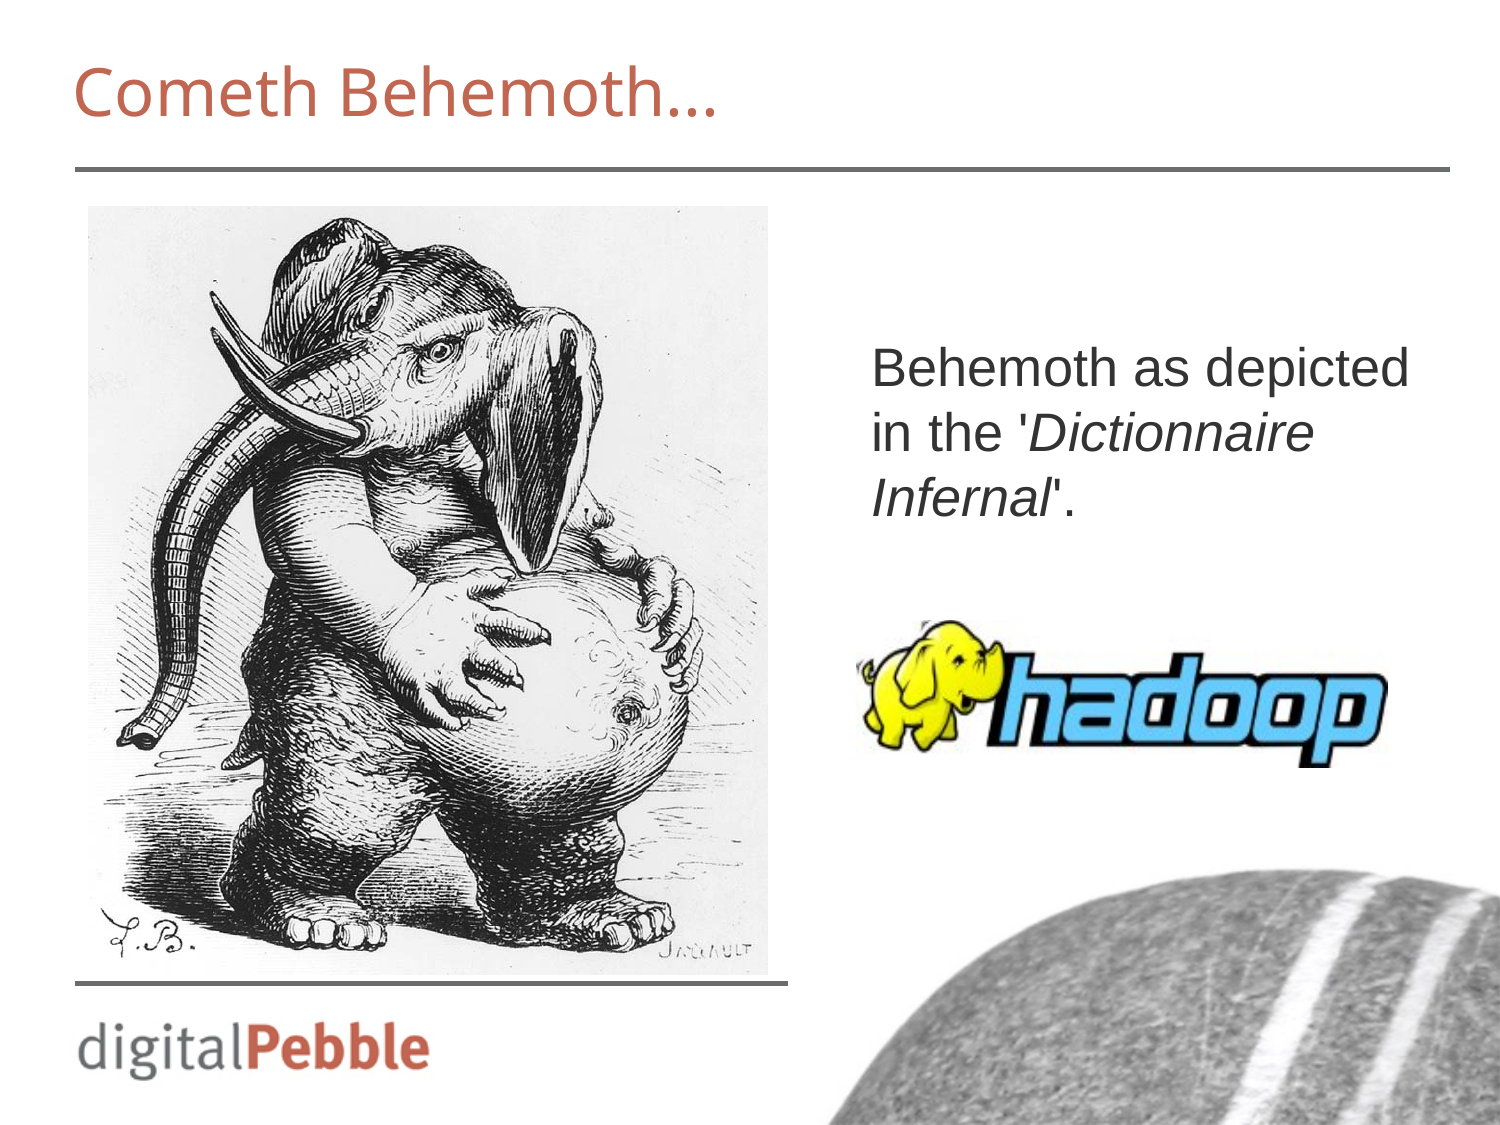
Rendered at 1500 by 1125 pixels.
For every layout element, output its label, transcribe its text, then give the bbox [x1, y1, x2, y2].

picture [0, 0, 1500, 1125]
title Cometh Behemoth... [57, 37, 1438, 174]
text_box Behemoth as depicted in the 'Dictionnaire Infernal'. [856, 324, 1447, 650]
